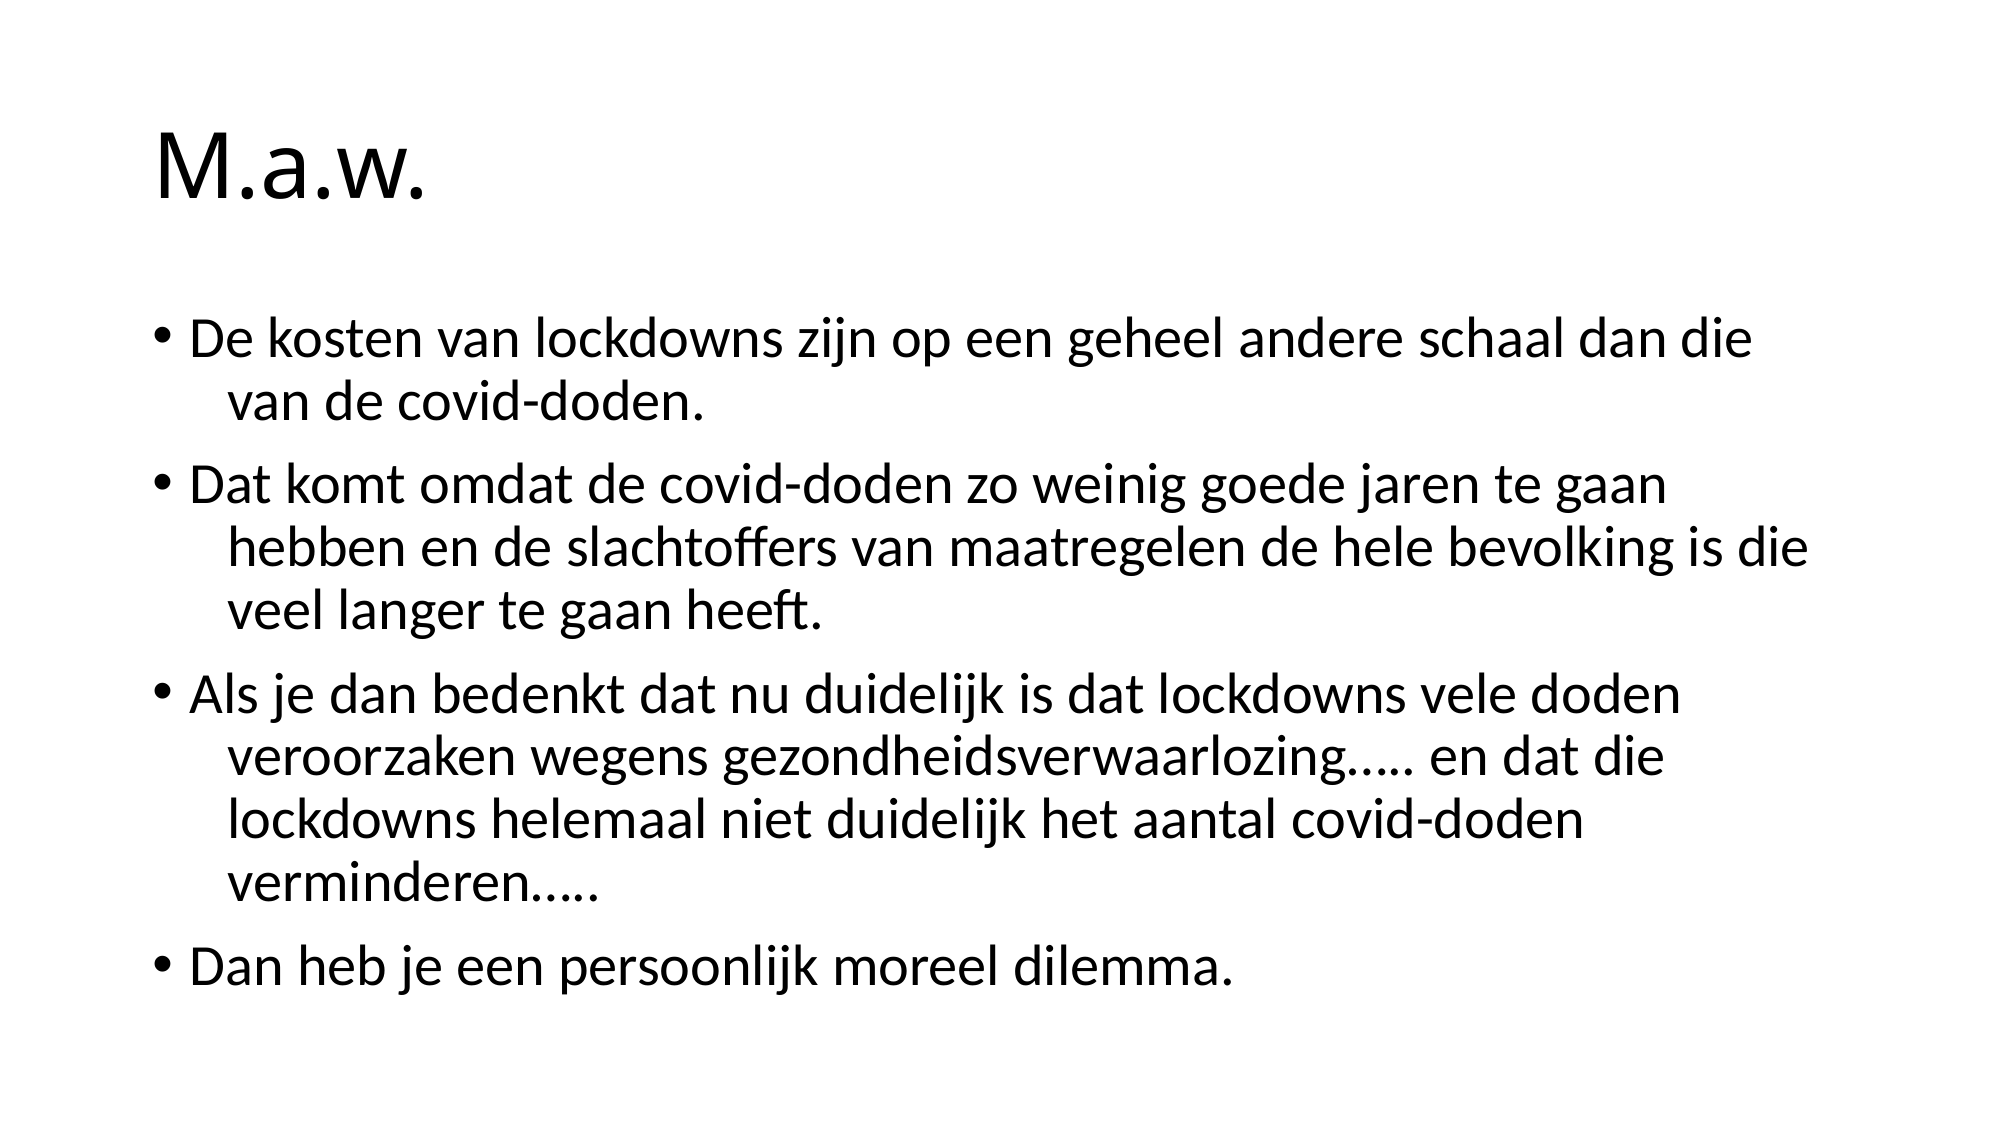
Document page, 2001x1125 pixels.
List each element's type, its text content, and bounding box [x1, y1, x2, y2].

title M.a.w. [137, 59, 1863, 278]
list De kosten van lockdowns zijn op een geheel andere schaal dan die van de covid-doden. Dat komt omdat de covid-doden zo weinig goede jaren te gaan hebben en de slachtoffers van maatregelen de hele bevolking is die veel langer te gaan heeft. Als je dan bedenkt dat nu duidelijk is dat lockdowns vele doden veroorzaken wegens gezondheidsverwaarlozing….. en dat die lockdowns helemaal niet duidelijk het aantal covid-doden verminderen….. Dan heb je een persoonlijk moreel dilemma. [137, 299, 1863, 1014]
